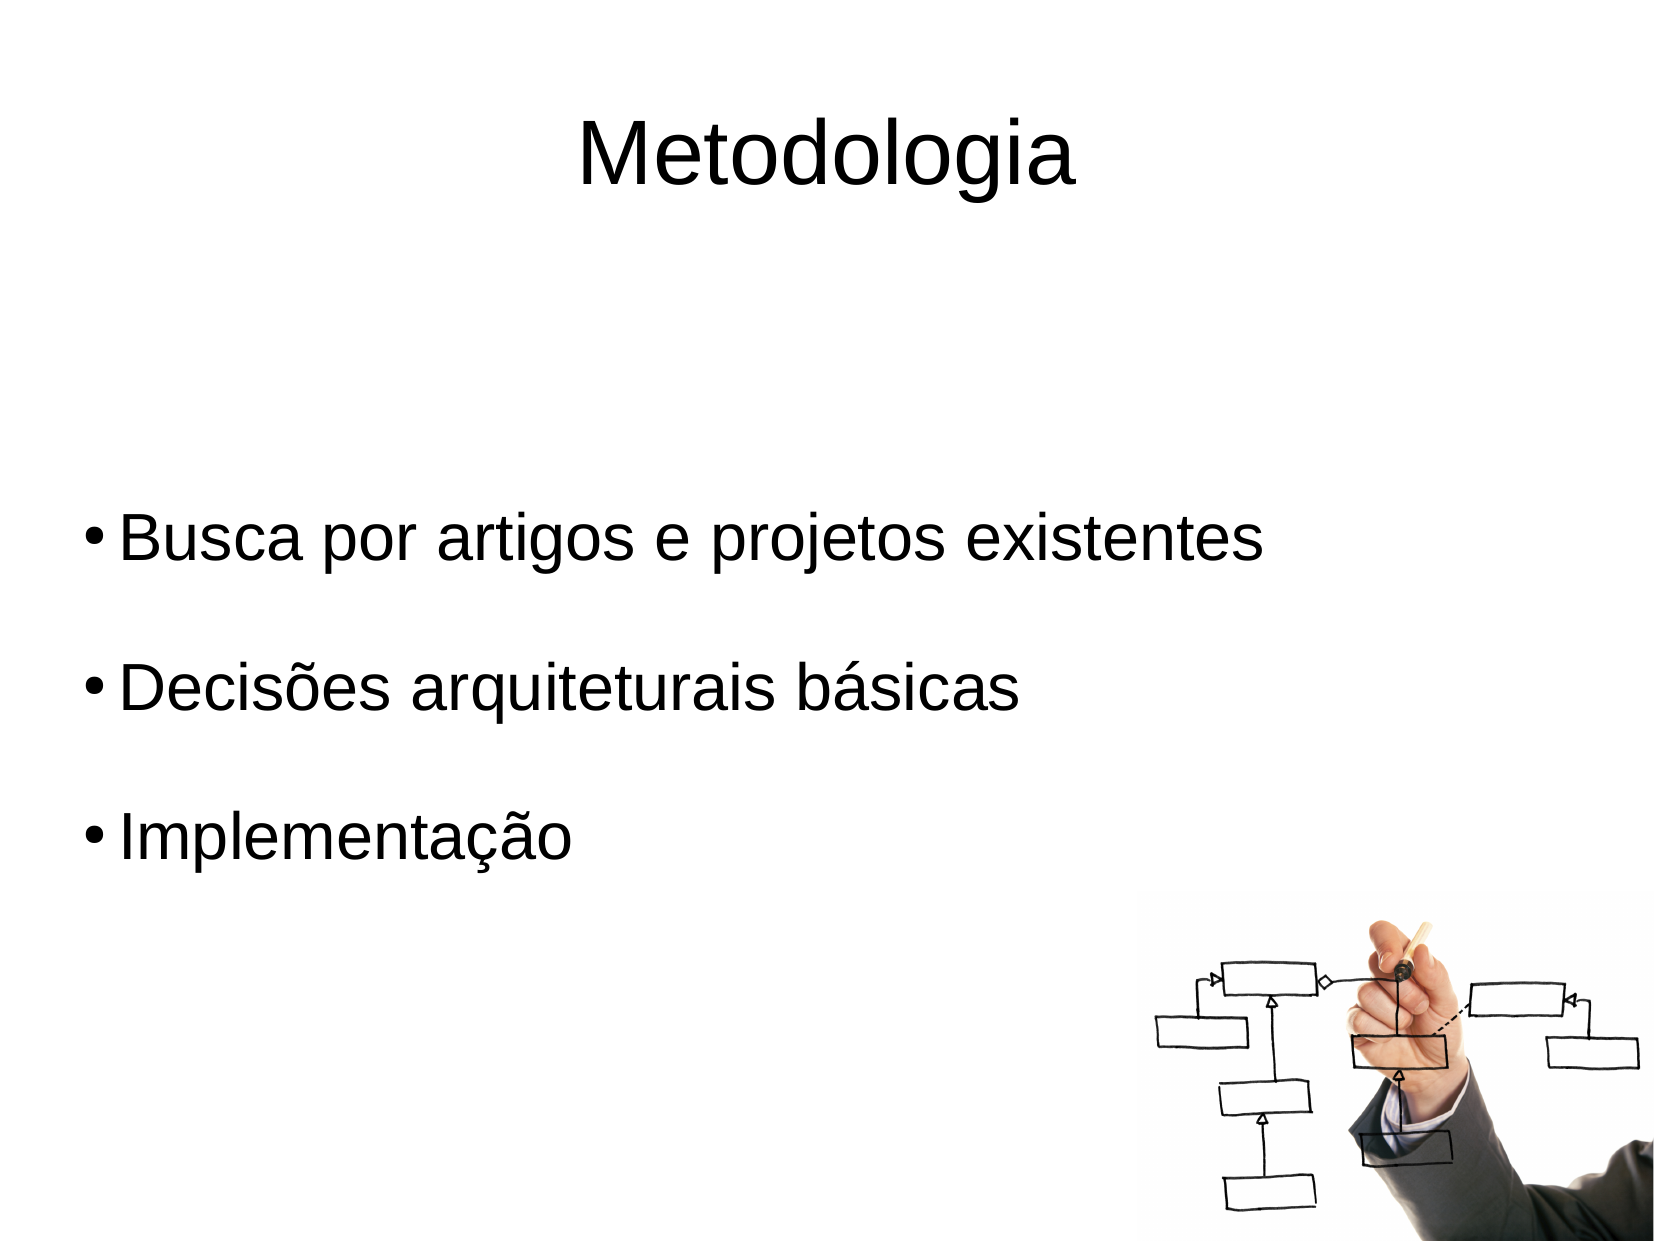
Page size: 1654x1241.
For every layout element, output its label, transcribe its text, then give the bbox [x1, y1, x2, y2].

title Metodologia [82, 49, 1571, 257]
picture [1137, 891, 1654, 1241]
subtitle Busca por artigos e projetos existentes Decisões arquiteturais básicas Implementação [82, 290, 1571, 1010]
